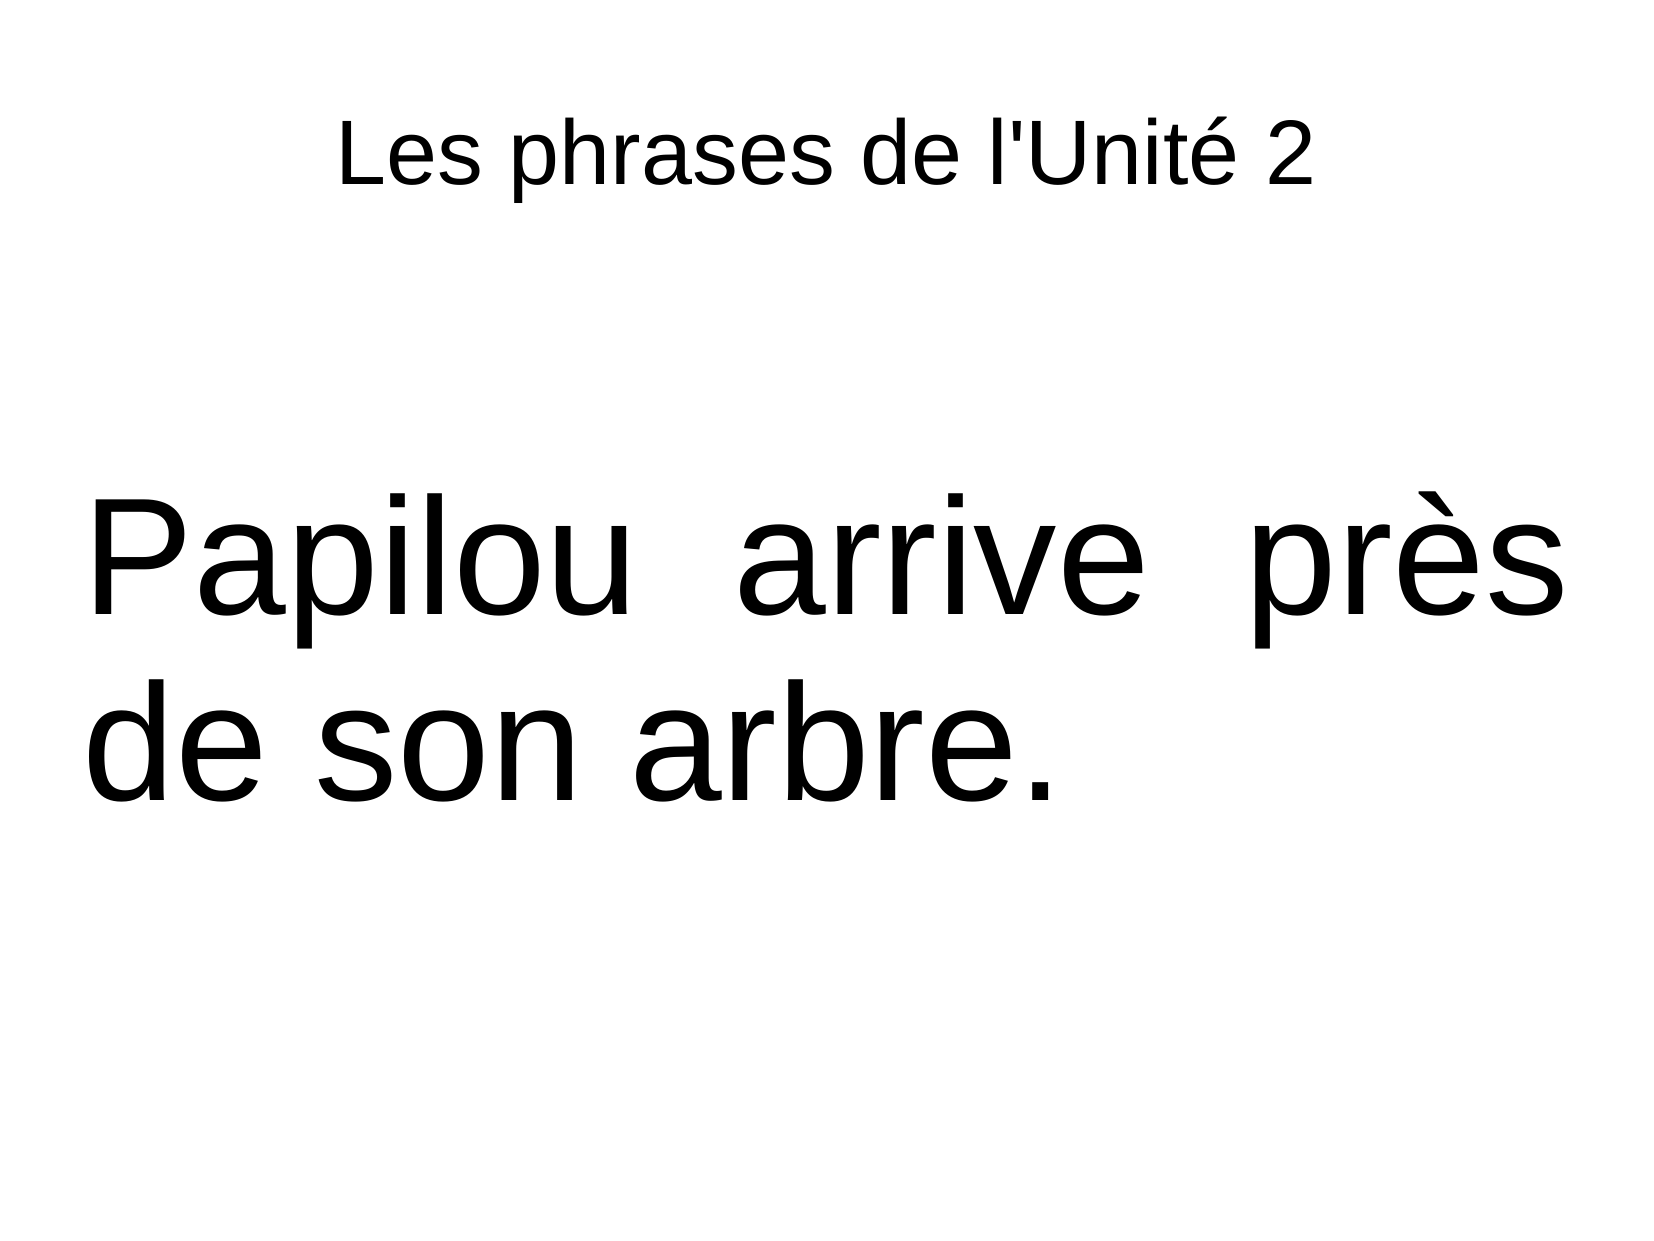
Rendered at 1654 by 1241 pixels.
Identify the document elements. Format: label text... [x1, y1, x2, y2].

title Les phrases de l'Unité 2 [82, 49, 1571, 257]
subtitle Papilou arrive près de son arbre. [82, 290, 1571, 1010]
